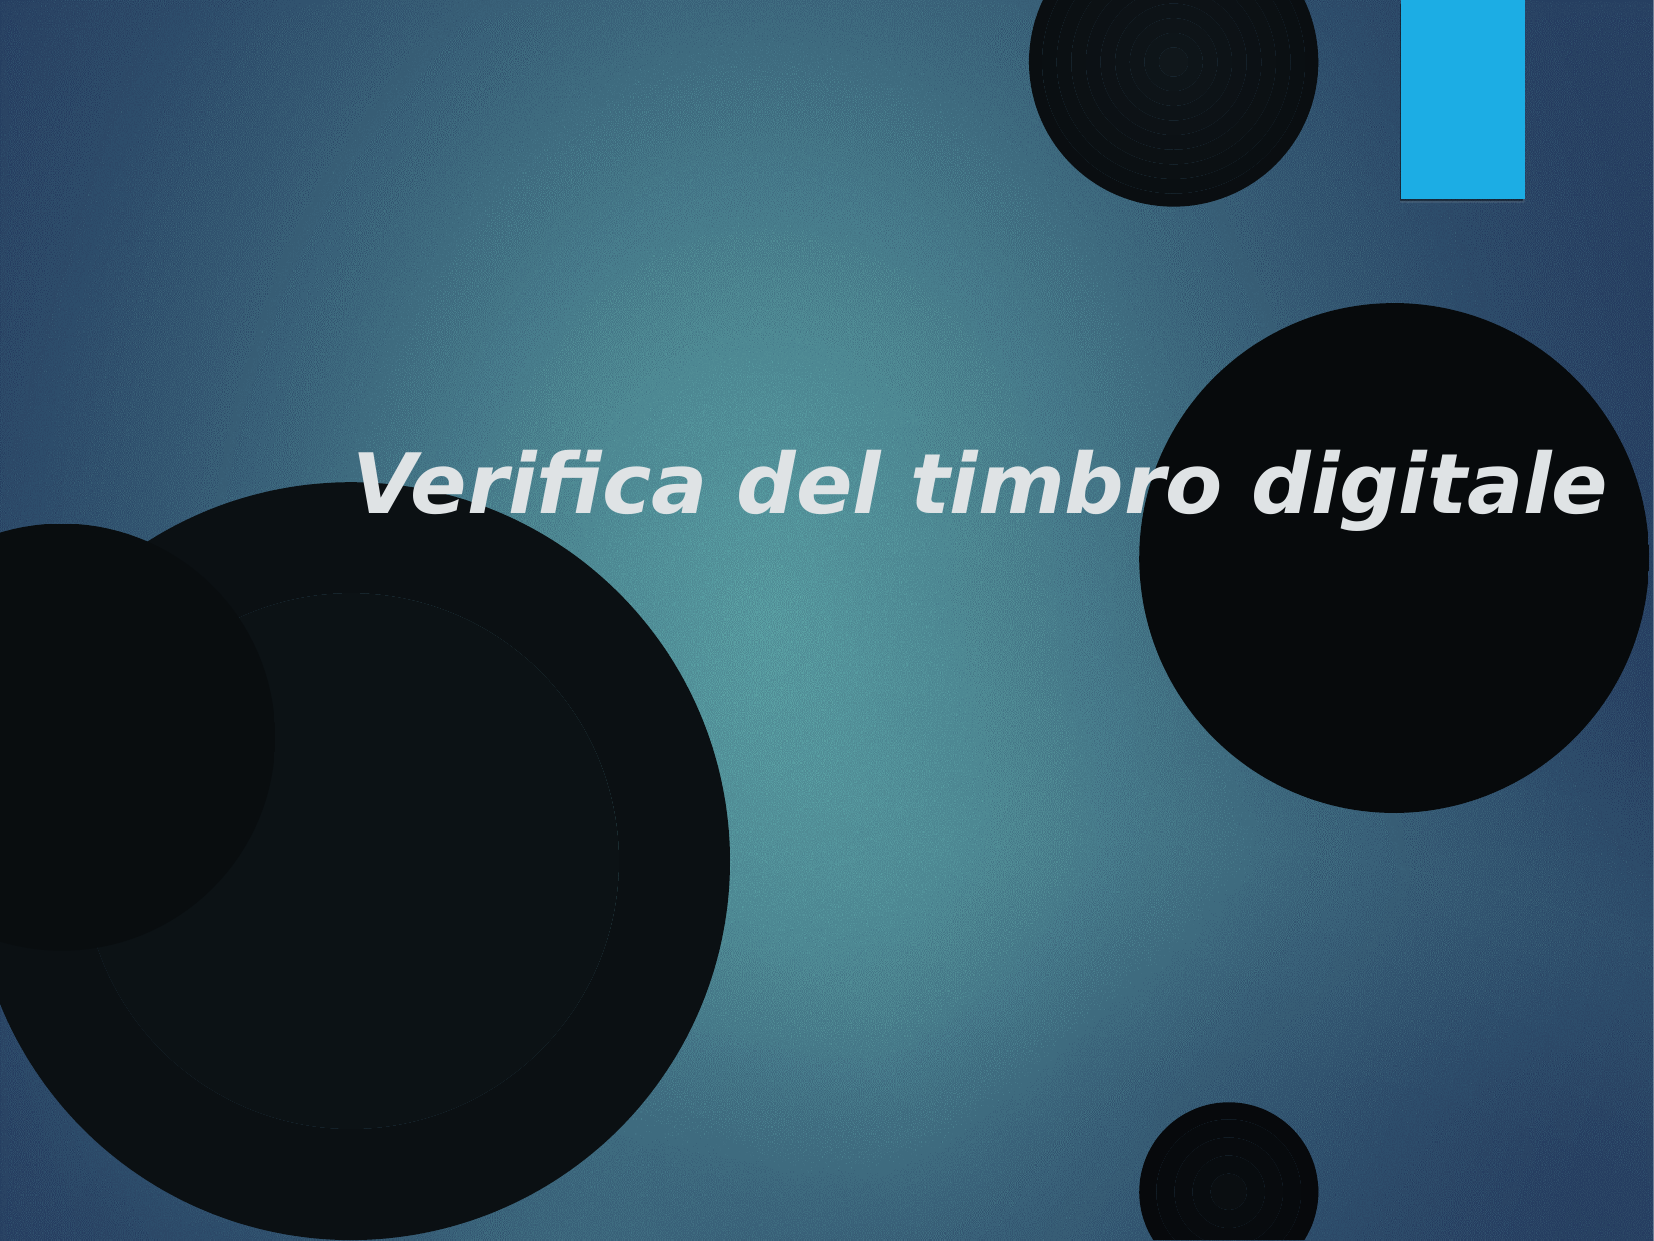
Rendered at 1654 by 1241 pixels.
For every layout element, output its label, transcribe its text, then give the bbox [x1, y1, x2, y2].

title Verifica del timbro digitale [308, 422, 1654, 929]
